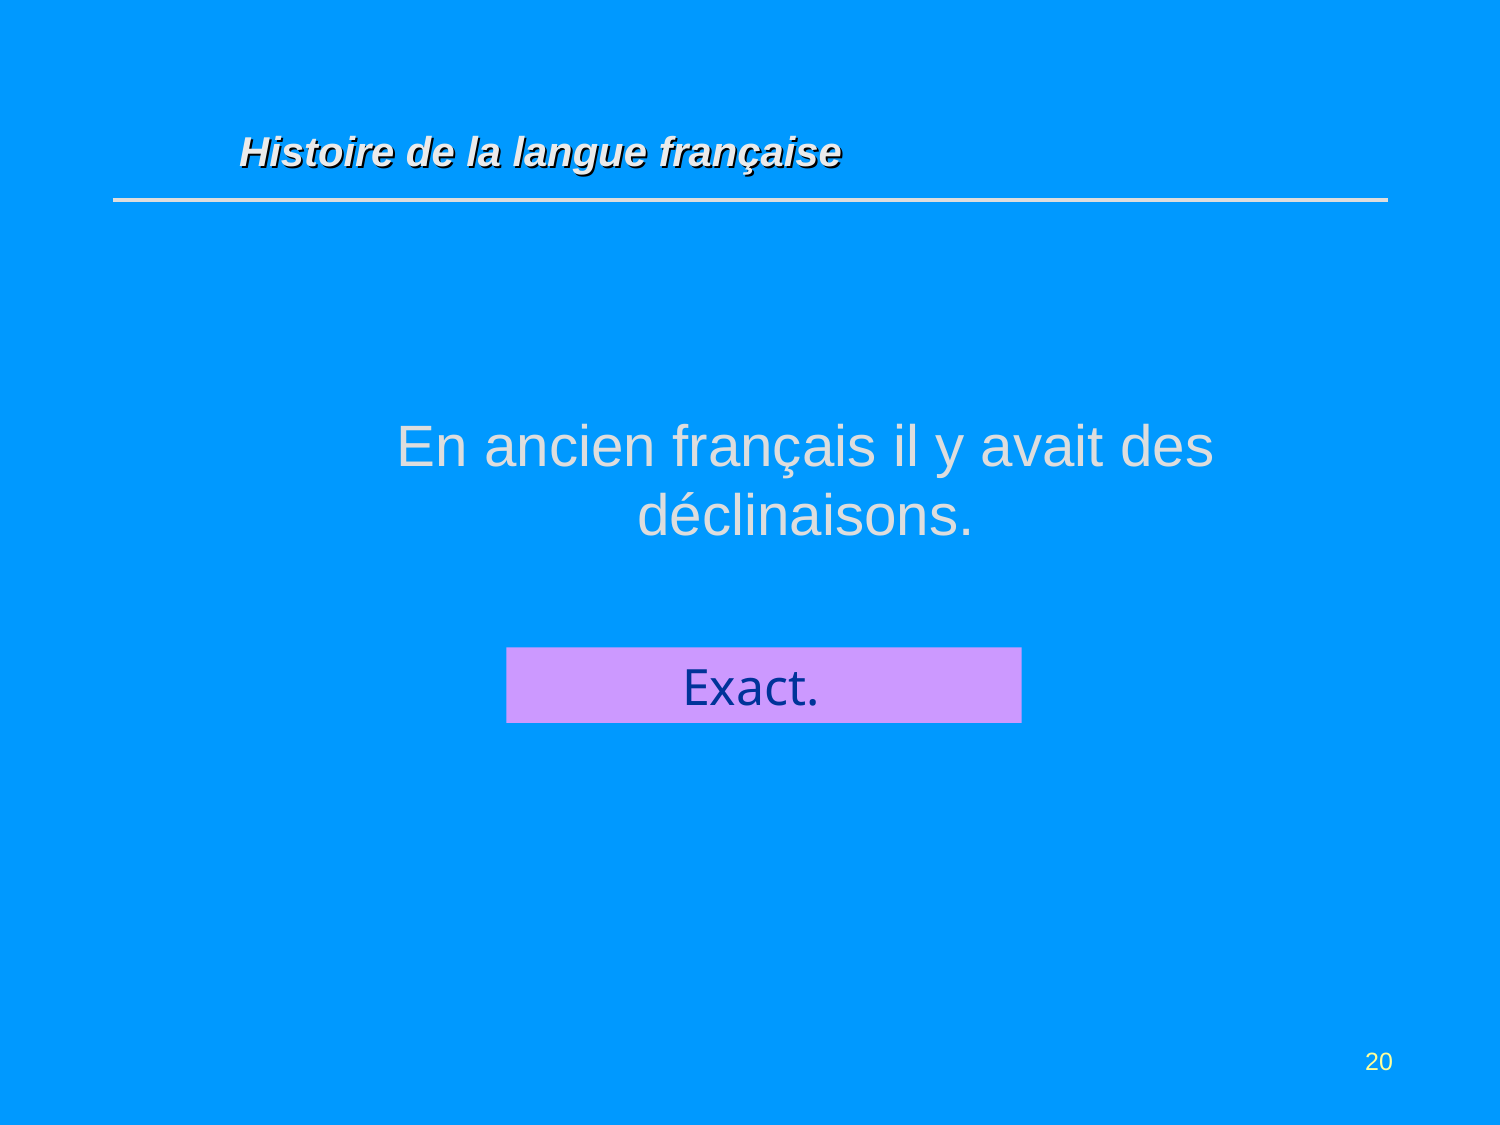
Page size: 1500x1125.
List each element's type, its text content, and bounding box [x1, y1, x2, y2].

text_box Exact. [506, 647, 1022, 723]
text_box En ancien français il y avait des déclinaisons. Vrai / Faux ? [237, 399, 1375, 716]
text_box Histoire de la langue française [224, 116, 858, 183]
